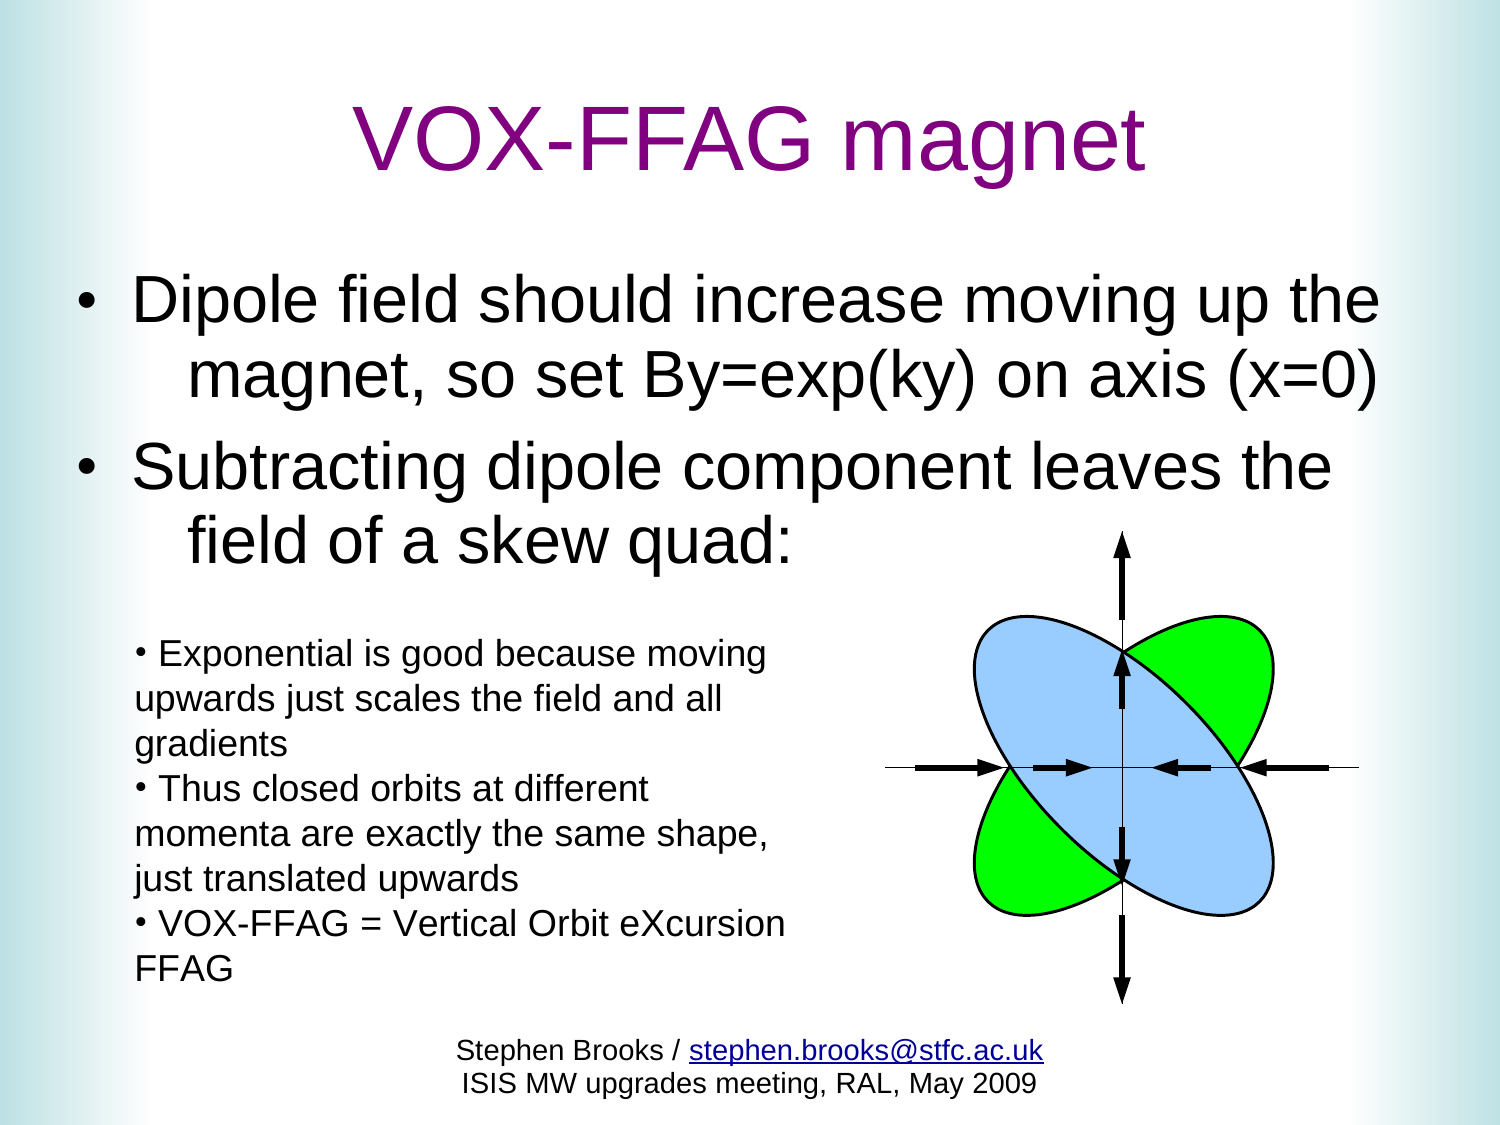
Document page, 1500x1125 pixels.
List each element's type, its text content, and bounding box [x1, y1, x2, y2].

text_box Exponential is good because moving upwards just scales the field and all gradients Thus closed orbits at different momenta are exactly the same shape, just translated upwards VOX-FFAG = Vertical Orbit eXcursion FFAG [118, 620, 827, 1004]
list Dipole field should increase moving up the magnet, so set By=exp(ky) on axis (x=0) Subtracting dipole component leaves the field of a skew quad: [75, 262, 1425, 991]
title VOX-FFAG magnet [75, 52, 1425, 225]
